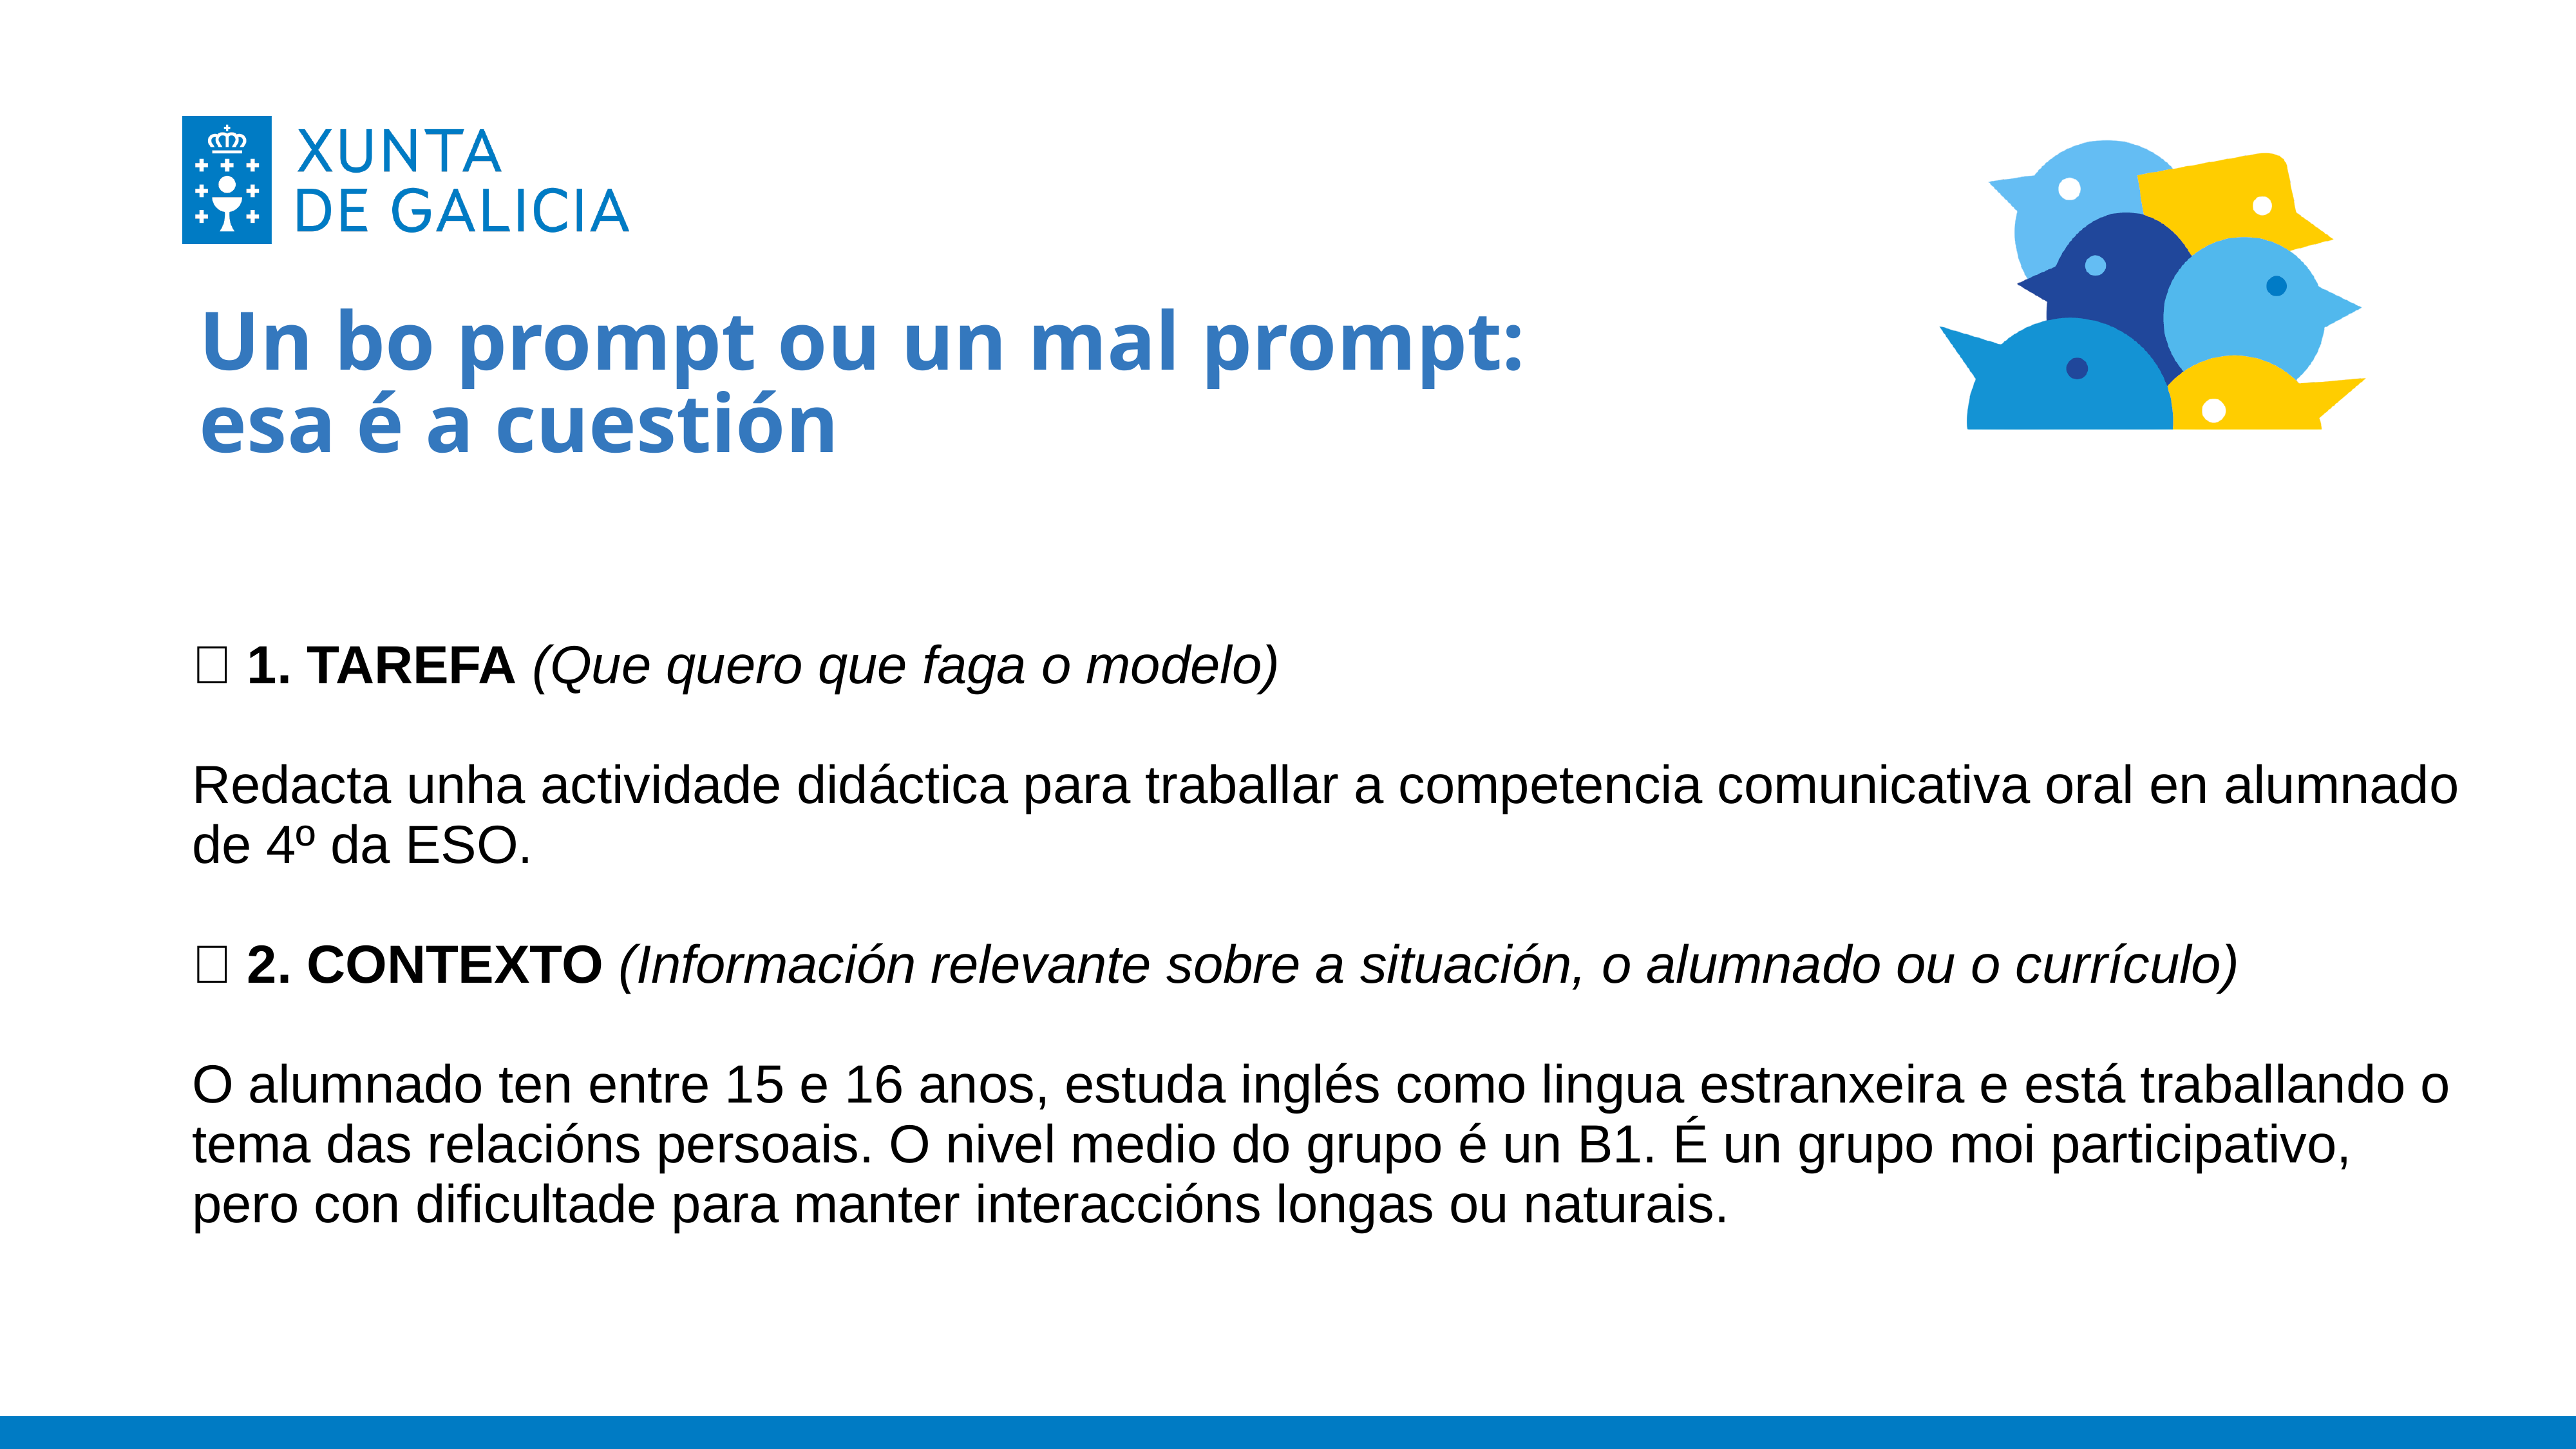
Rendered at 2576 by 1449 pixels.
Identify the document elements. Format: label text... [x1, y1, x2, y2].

text_box 🎯 1. TAREFA (Que quero que faga o modelo) Redacta unha actividade didáctica para traballar a competencia comunicativa oral en alumnado de 4º da ESO. 🧩 2. CONTEXTO (Información relevante sobre a situación, o alumnado ou o currículo) O alumnado ten entre 15 e 16 anos, estuda inglés como lingua estranxeira e está traballando o tema das relacións persoais. O nivel medio do grupo é un B1. É un grupo moi participativo, pero con dificultade para manter interaccións longas ou naturais. [182, 589, 2472, 1293]
picture [182, 116, 629, 244]
text_box Un bo prompt ou un mal prompt: esa é a cuestión [190, 299, 1933, 480]
text_box [0, 1416, 2576, 1449]
picture [1902, 121, 2396, 433]
